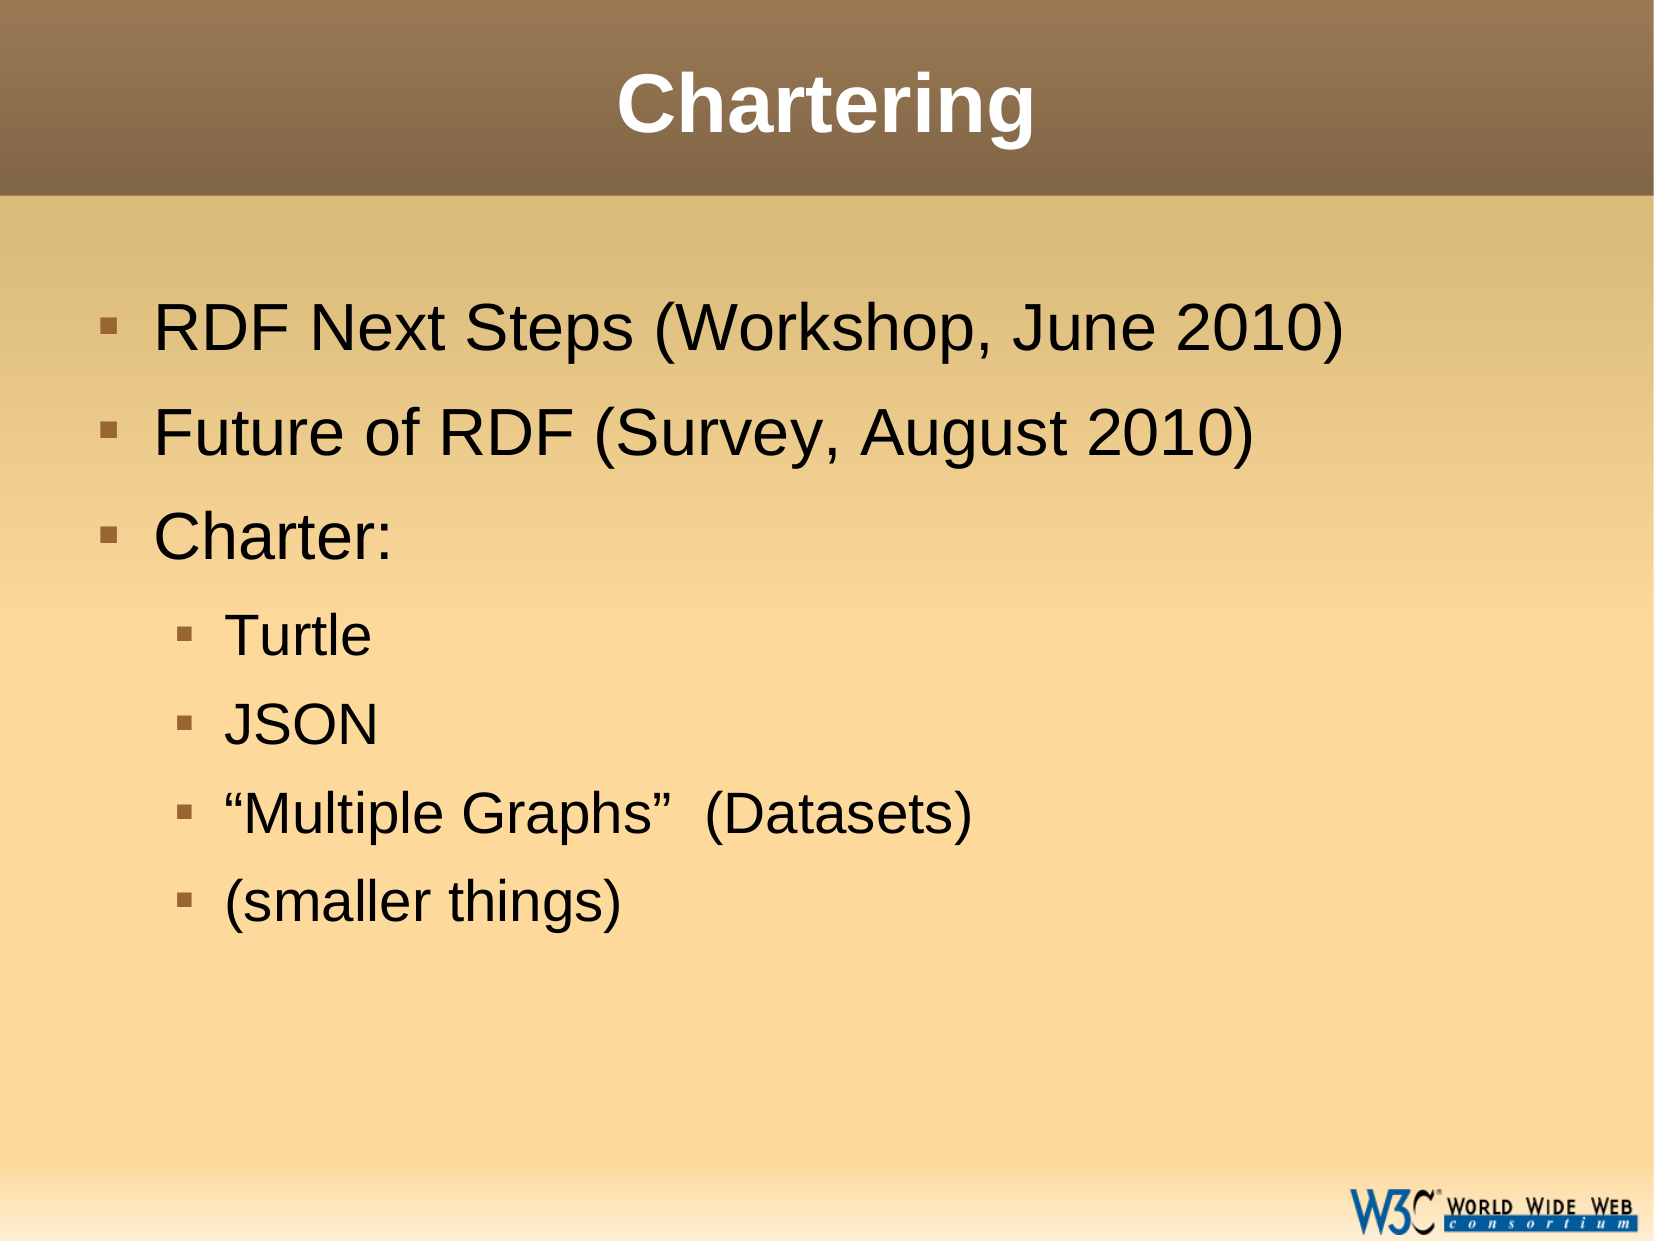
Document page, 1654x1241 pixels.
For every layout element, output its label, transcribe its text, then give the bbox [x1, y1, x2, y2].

title Chartering [0, 0, 1654, 208]
picture [0, 208, 1654, 1241]
list RDF Next Steps (Workshop, June 2010) Future of RDF (Survey, August 2010) Charter: Turtle JSON “Multiple Graphs” (Datasets) (smaller things) [82, 290, 1571, 1109]
